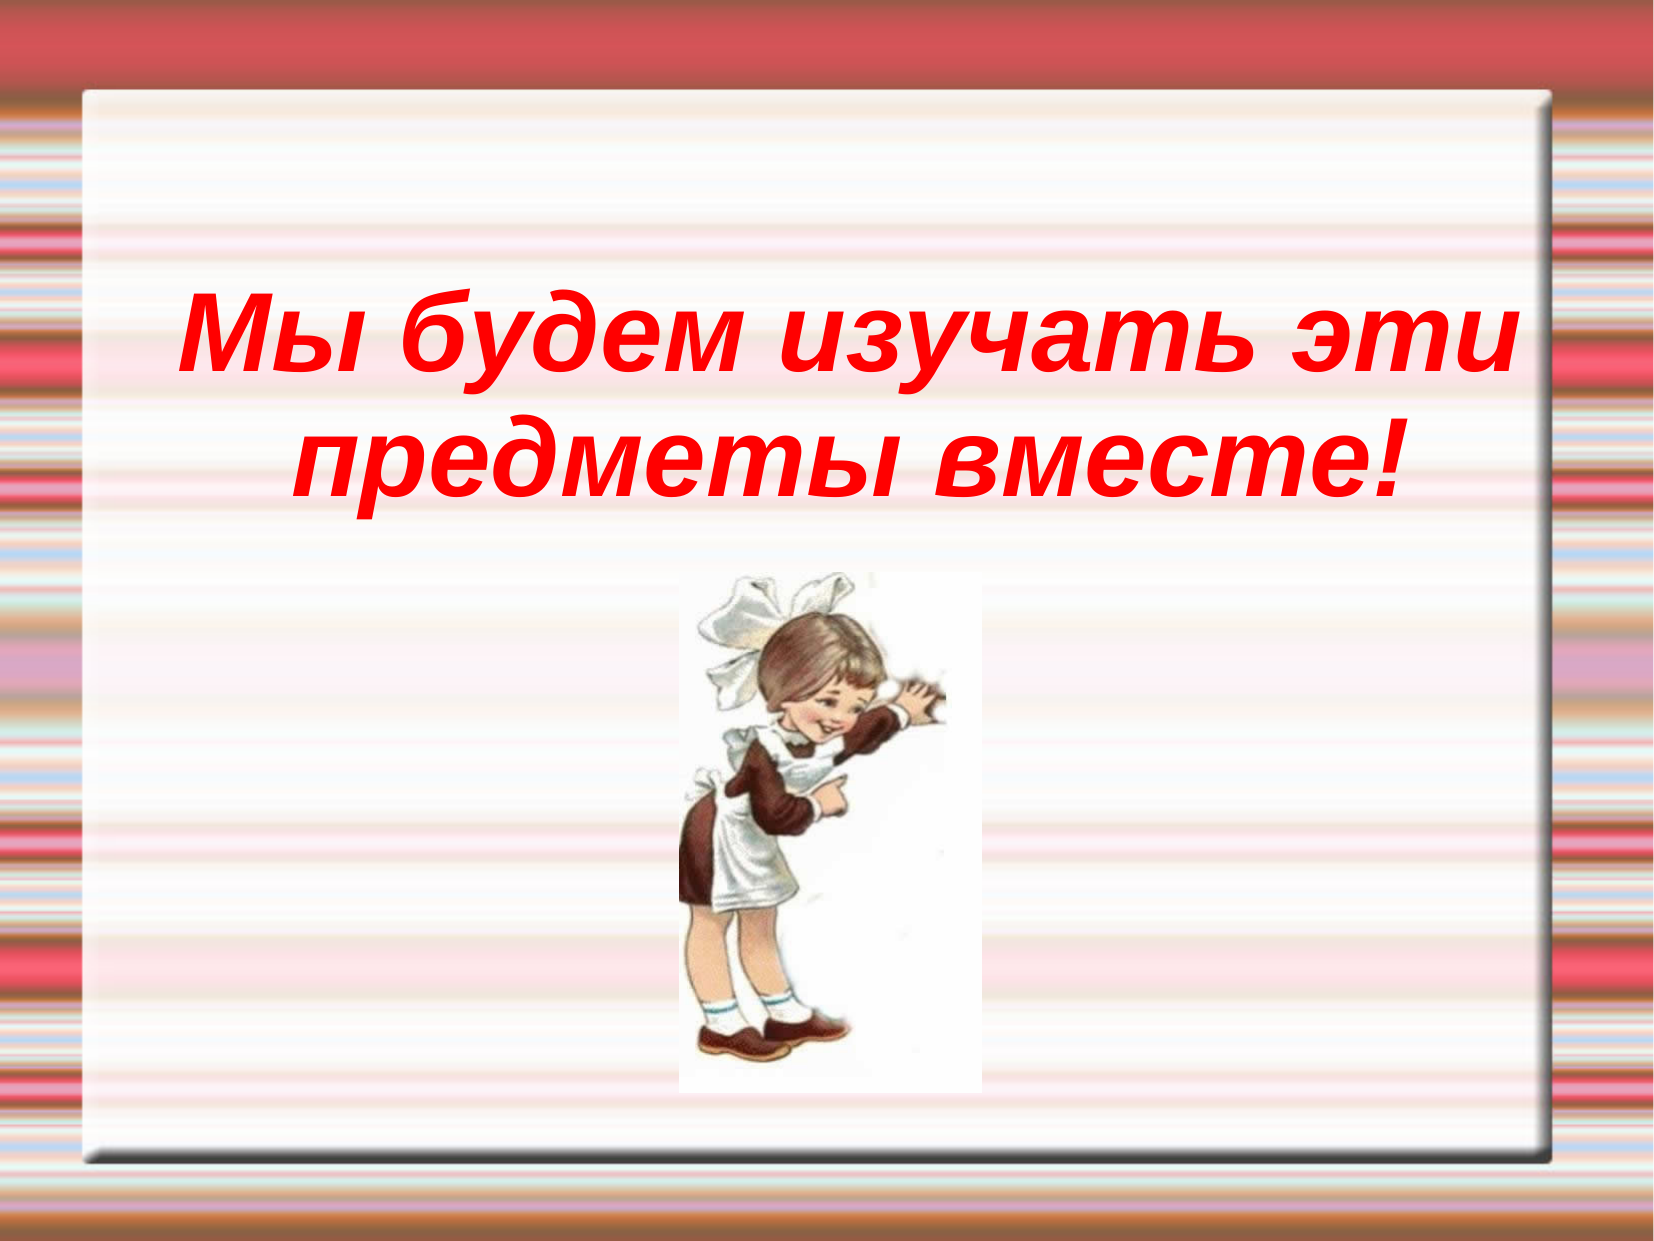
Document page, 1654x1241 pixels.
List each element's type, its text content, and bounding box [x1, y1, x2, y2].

picture [0, 0, 1654, 1241]
title Мы будем изучать эти предметы вместе! [106, 117, 1595, 798]
